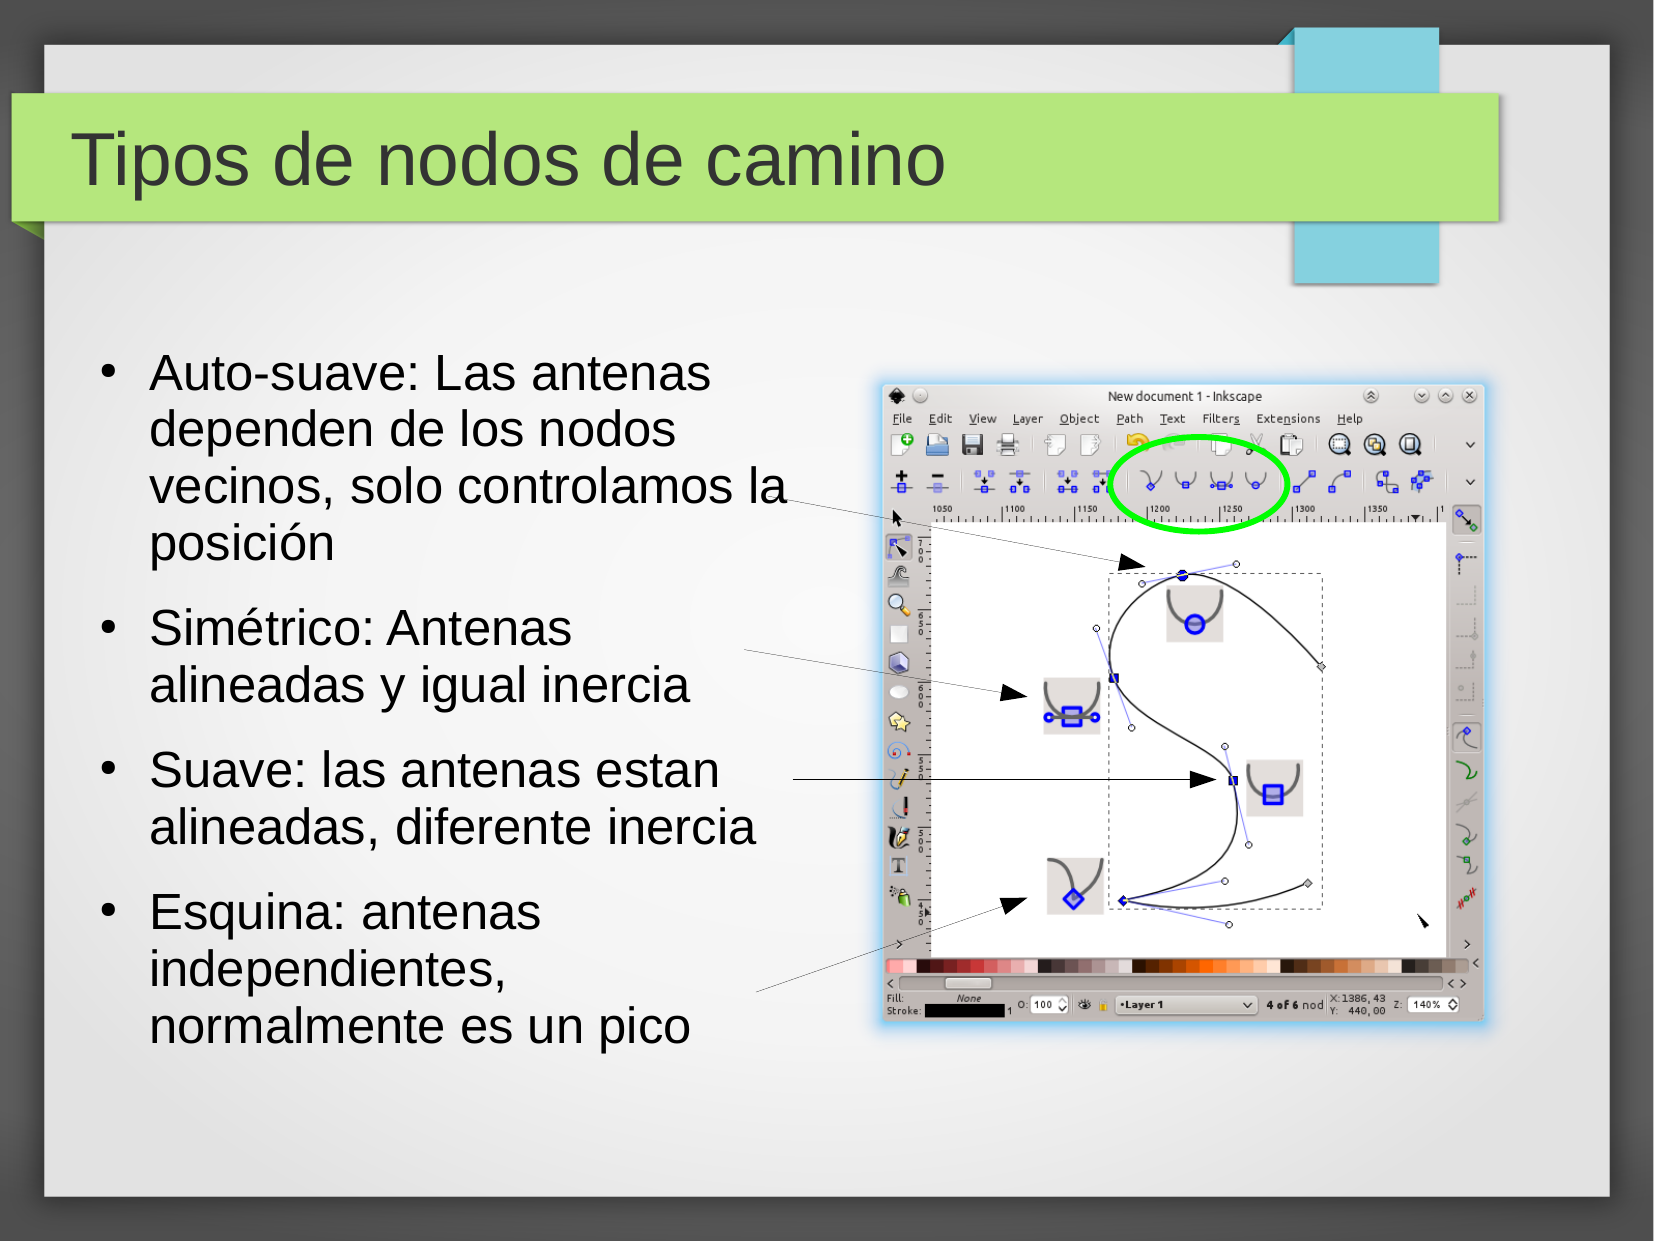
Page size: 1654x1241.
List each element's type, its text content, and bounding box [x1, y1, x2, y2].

title Tipos de nodos de camino [70, 106, 1229, 213]
picture [0, 0, 1654, 1241]
list Auto-suave: Las antenas dependen de los nodos vecinos, solo controlamos la posición Simétrico: Antenas alineadas y igual inercia Suave: las antenas estan alineadas, diferente inercia Esquina: antenas independientes, normalmente es un pico [82, 343, 793, 1063]
